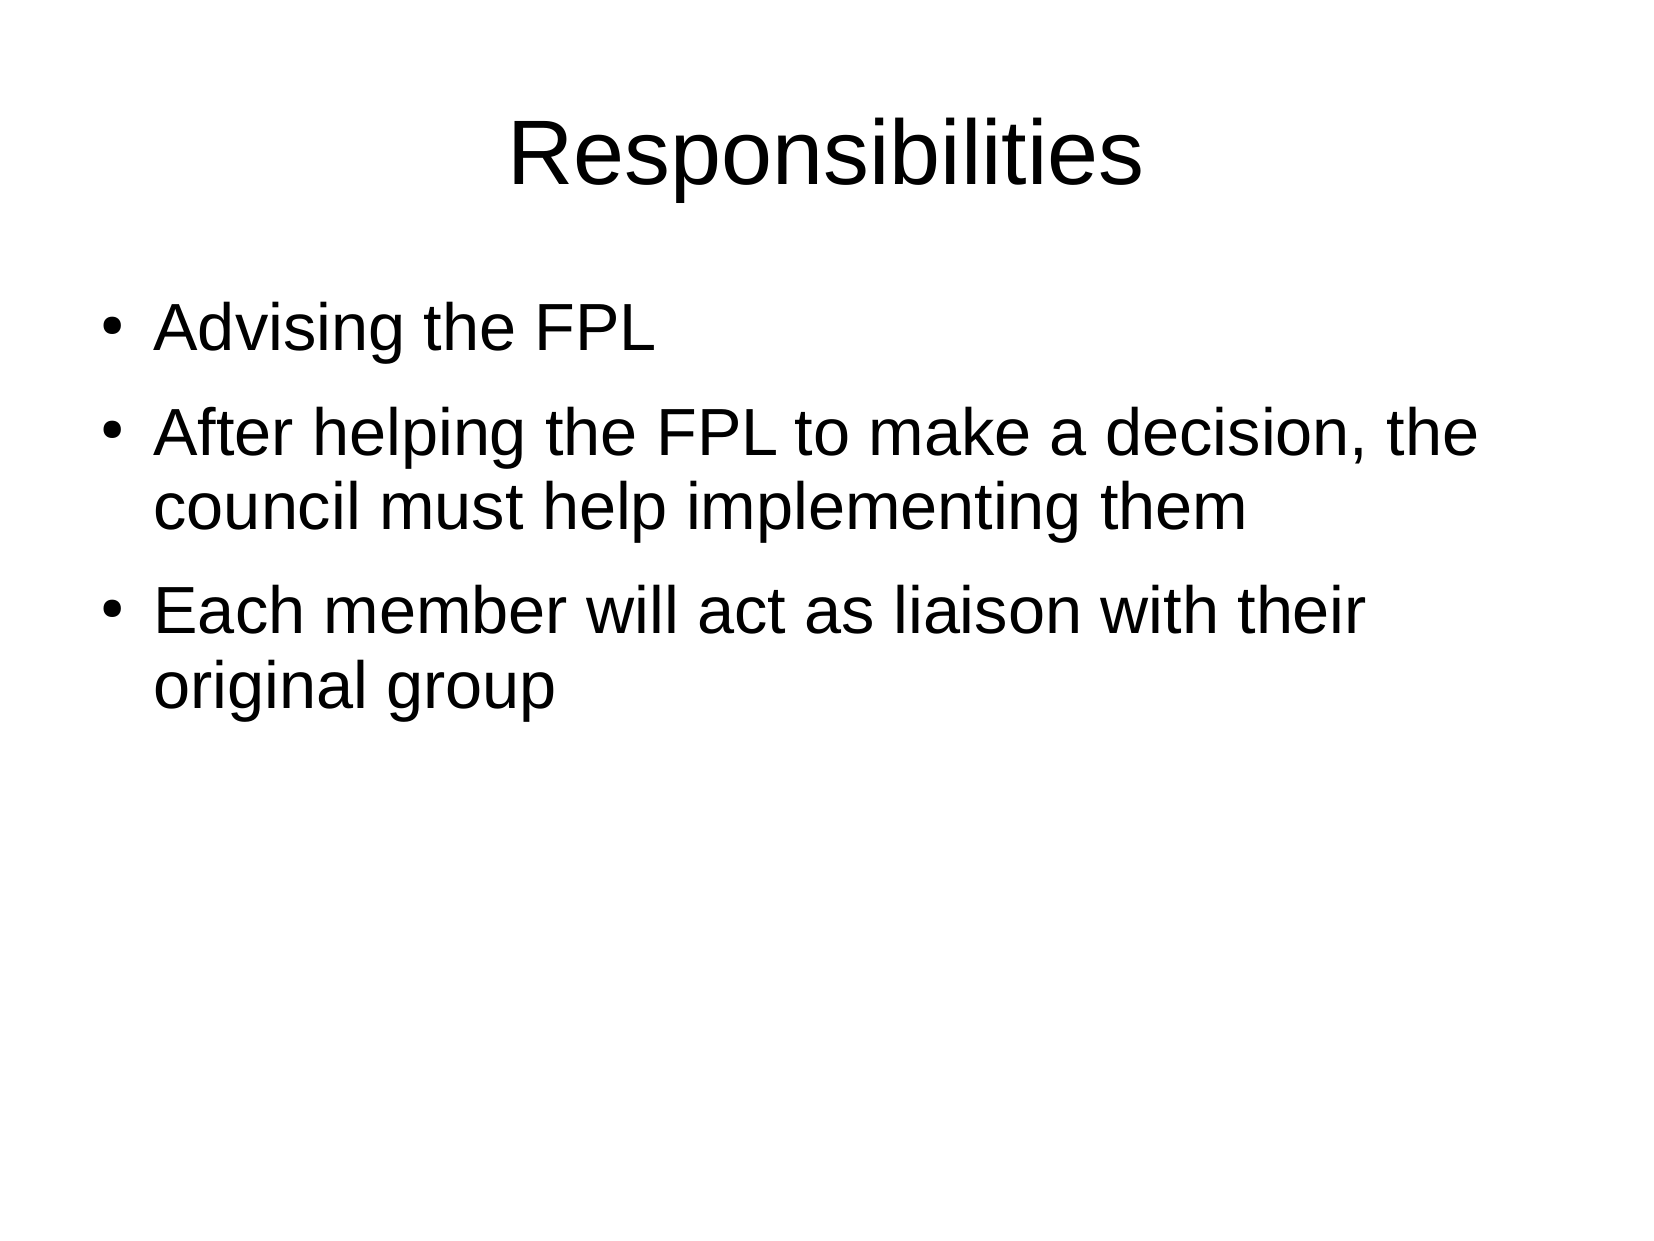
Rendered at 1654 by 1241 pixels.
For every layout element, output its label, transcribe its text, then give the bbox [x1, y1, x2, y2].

title Responsibilities [82, 49, 1571, 257]
list Advising the FPL After helping the FPL to make a decision, the council must help implementing them Each member will act as liaison with their original group [82, 290, 1571, 1010]
